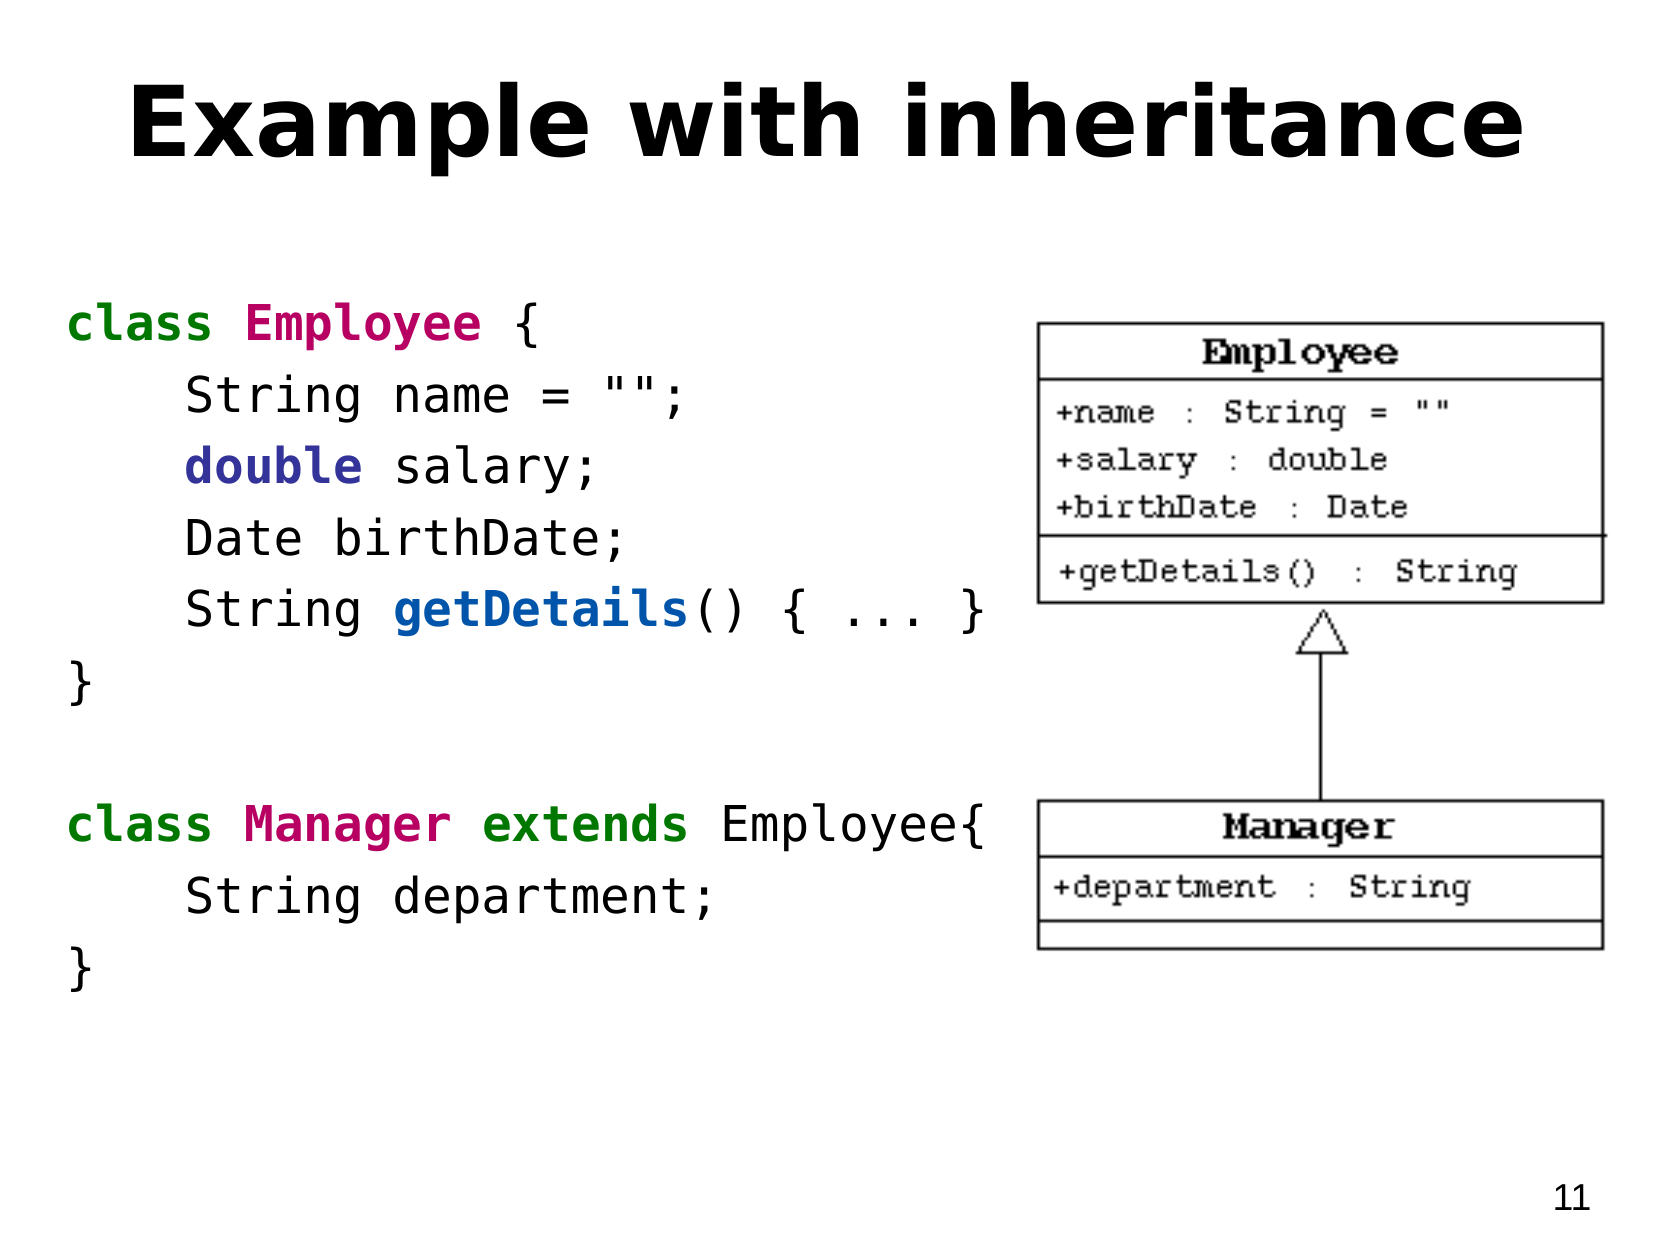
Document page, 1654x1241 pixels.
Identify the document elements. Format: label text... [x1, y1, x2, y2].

title Example with inheritance [82, 49, 1571, 195]
list class Employee { String name = ""; double salary; Date birthDate; String getDetails() { ... } } class Manager extends Employee{ String department; } [65, 280, 1521, 1000]
picture [1003, 295, 1643, 993]
